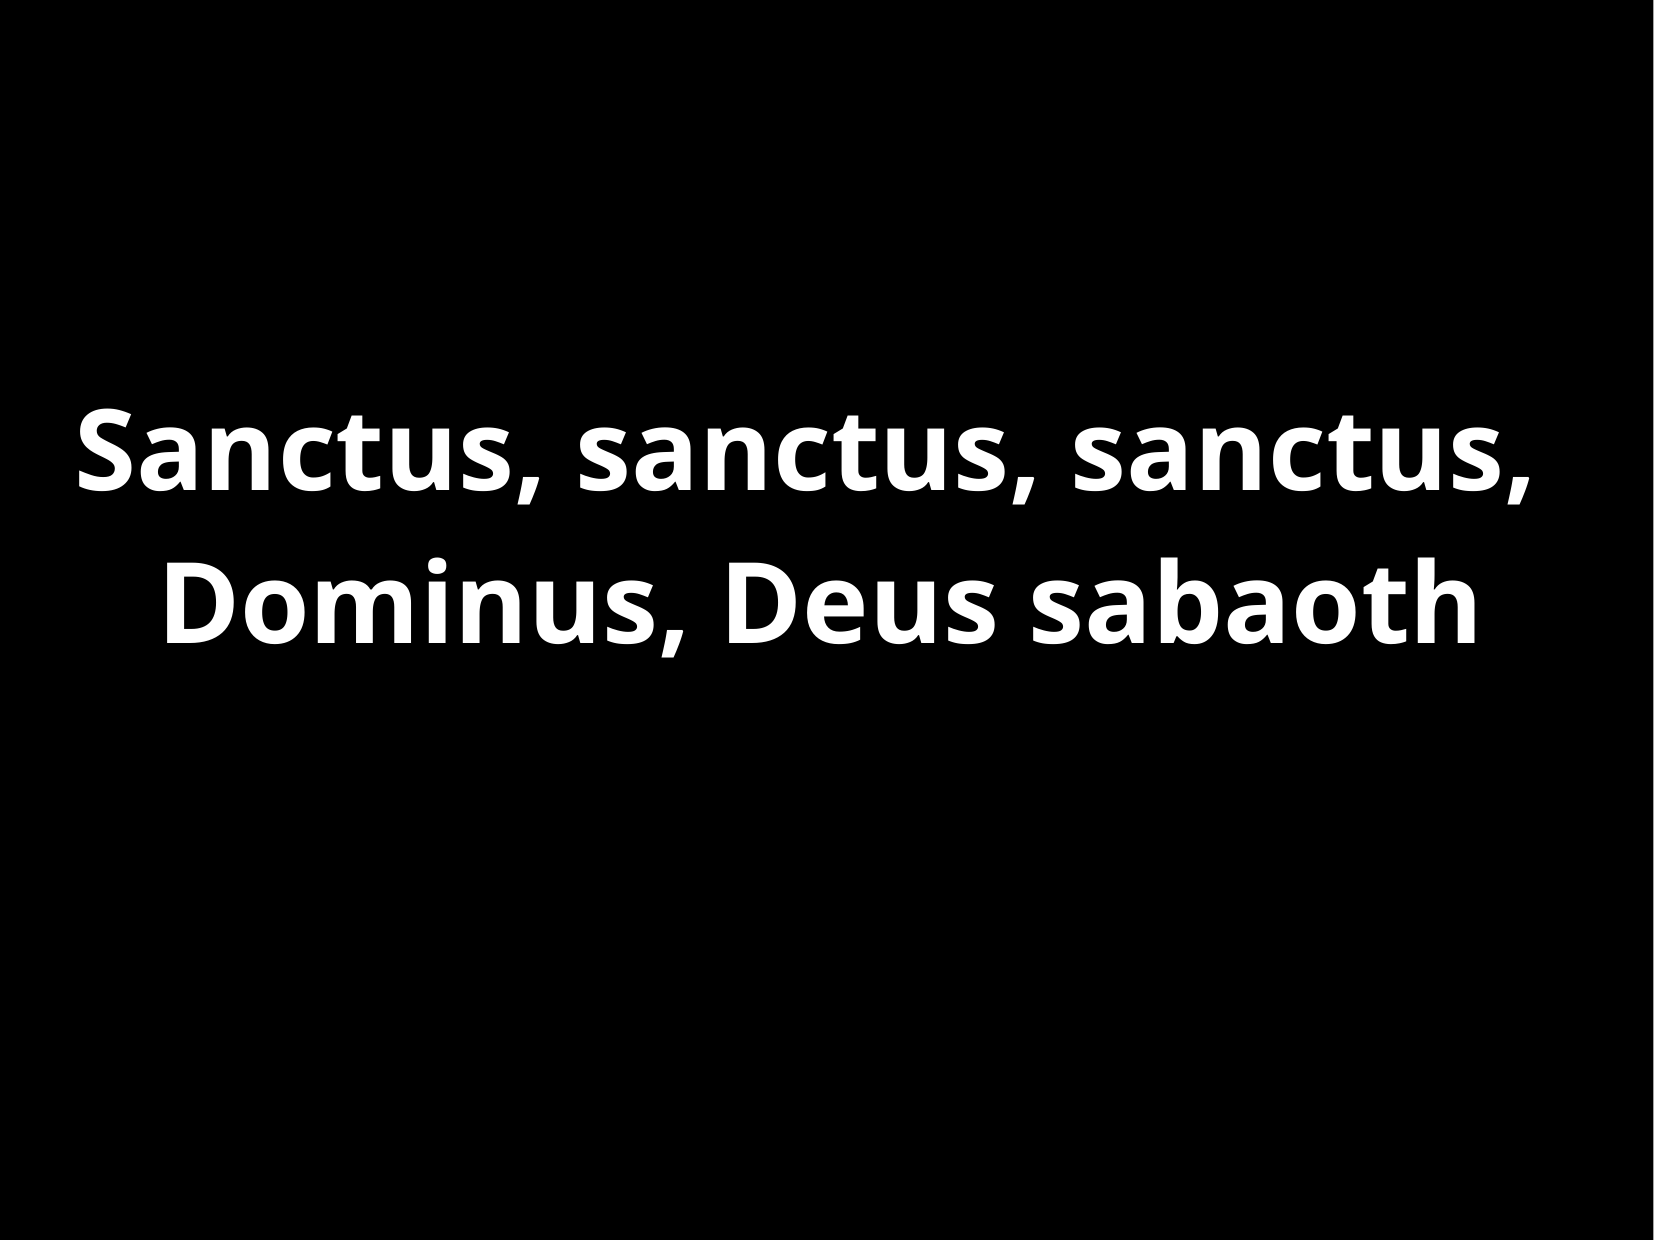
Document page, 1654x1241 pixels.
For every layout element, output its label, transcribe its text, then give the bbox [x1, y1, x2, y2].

subtitle Sanctus, sanctus, sanctus, Dominus, Deus sabaoth [35, 43, 1607, 1004]
